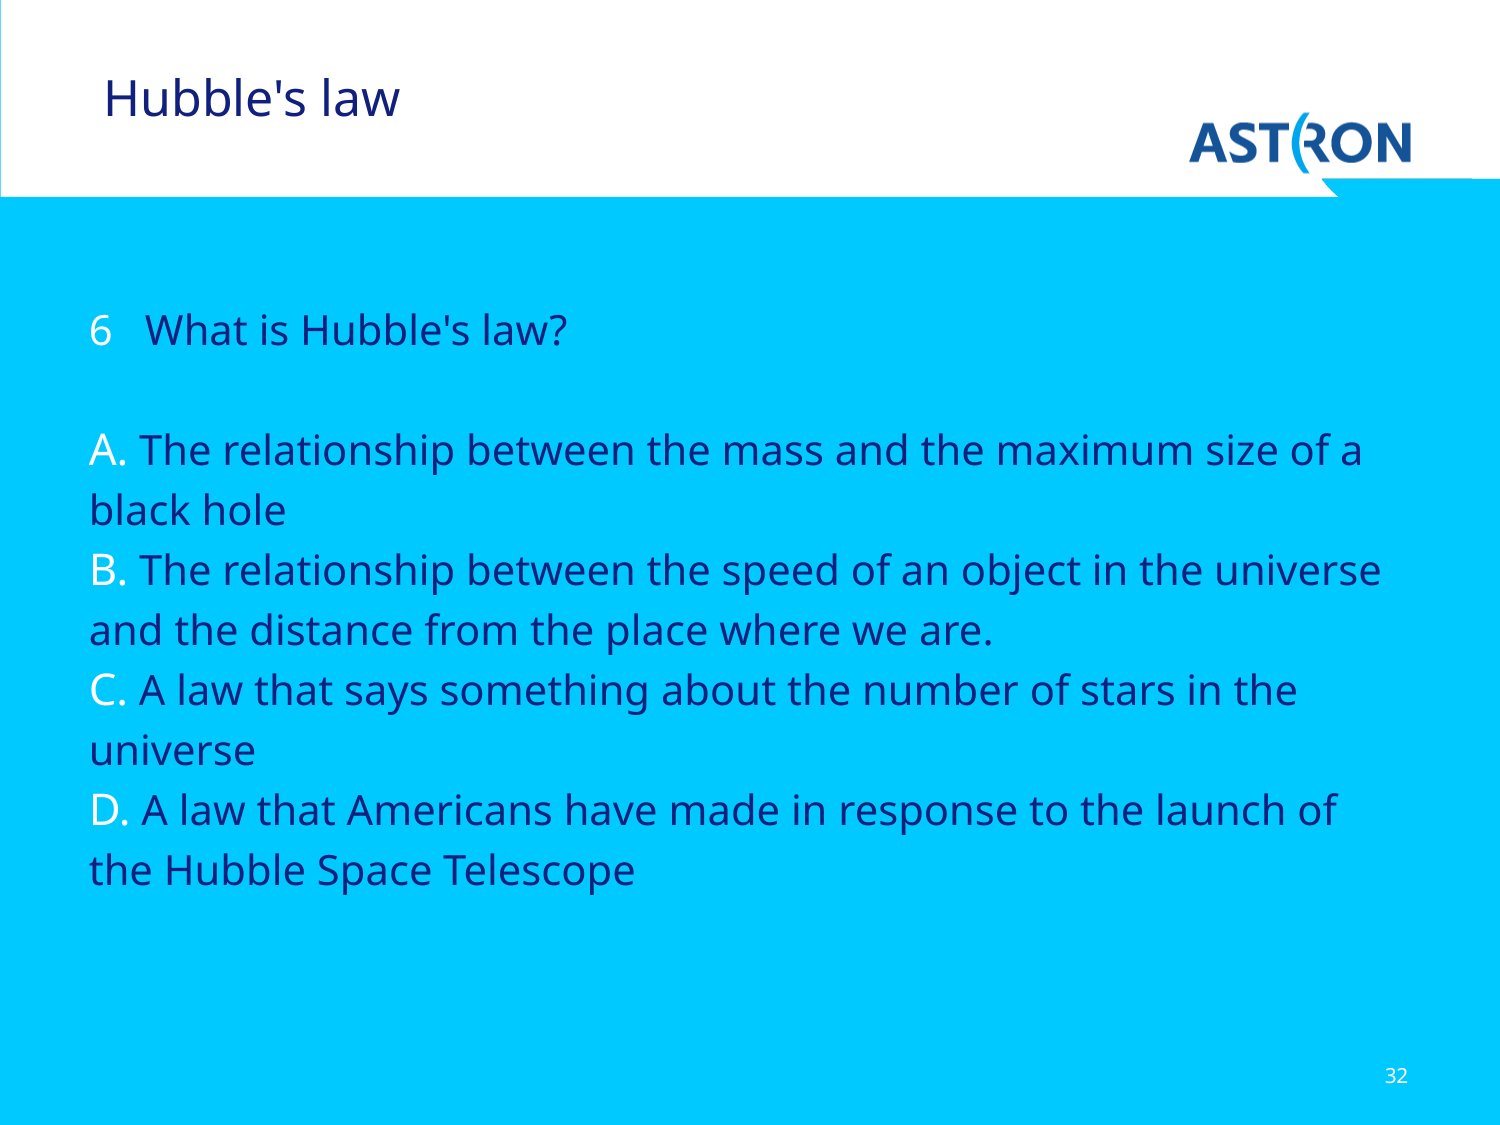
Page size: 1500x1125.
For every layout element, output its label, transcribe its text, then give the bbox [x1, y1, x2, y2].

text_box 6 What is Hubble's law? The relationship between the mass and the maximum size of a black hole The relationship between the speed of an object in the universe and the distance from the place where we are. A law that says something about the number of stars in the universe A law that Americans have made in response to the launch of the Hubble Space Telescope [73, 286, 1403, 996]
text_box Hubble's law [88, 59, 709, 207]
text_box <number> [1208, 1062, 1409, 1125]
picture [0, 0, 1500, 196]
